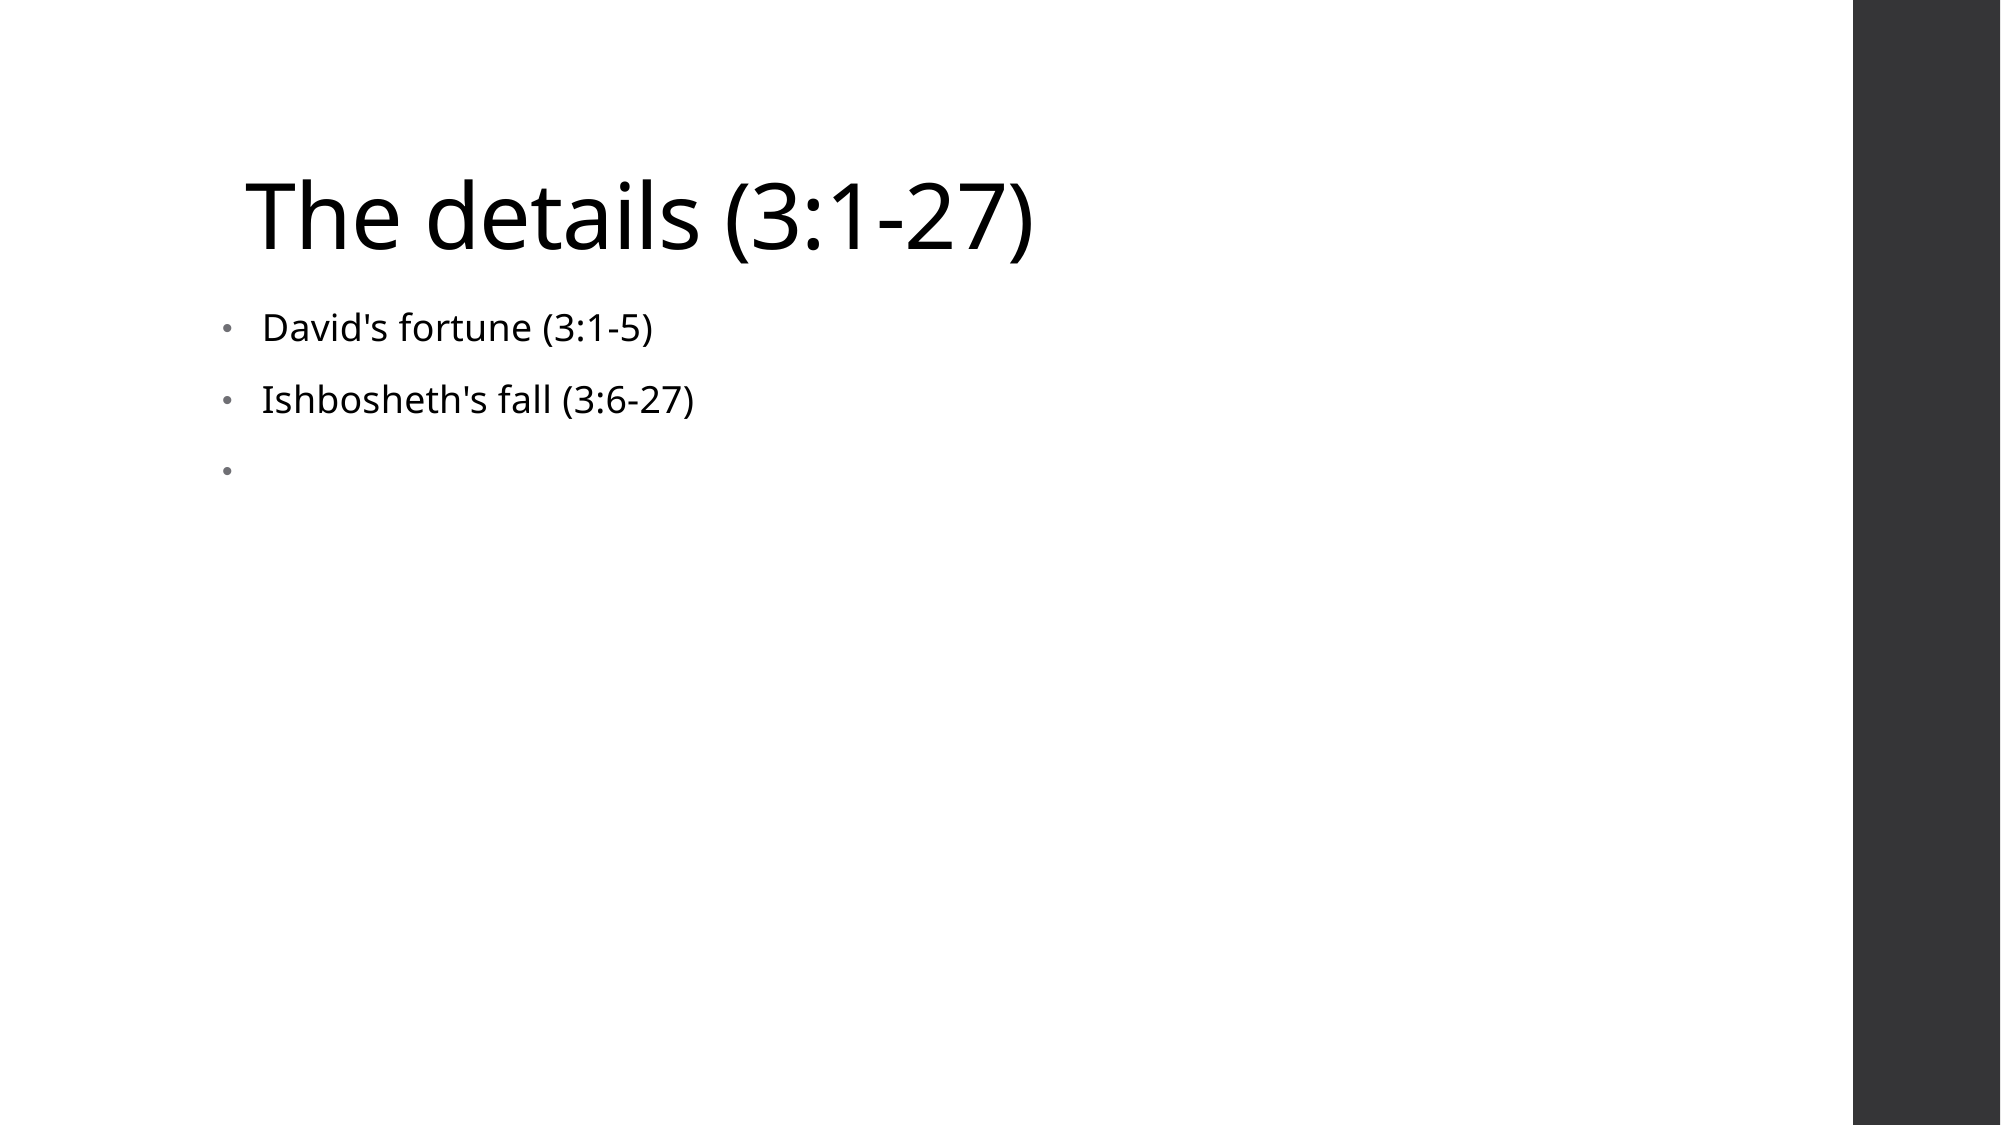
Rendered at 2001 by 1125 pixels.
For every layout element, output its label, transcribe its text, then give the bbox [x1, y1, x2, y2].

title The details (3:1-27) [206, 60, 1797, 278]
list David's fortune (3:1-5) Ishbosheth's fall (3:6-27) [206, 299, 1617, 1014]
